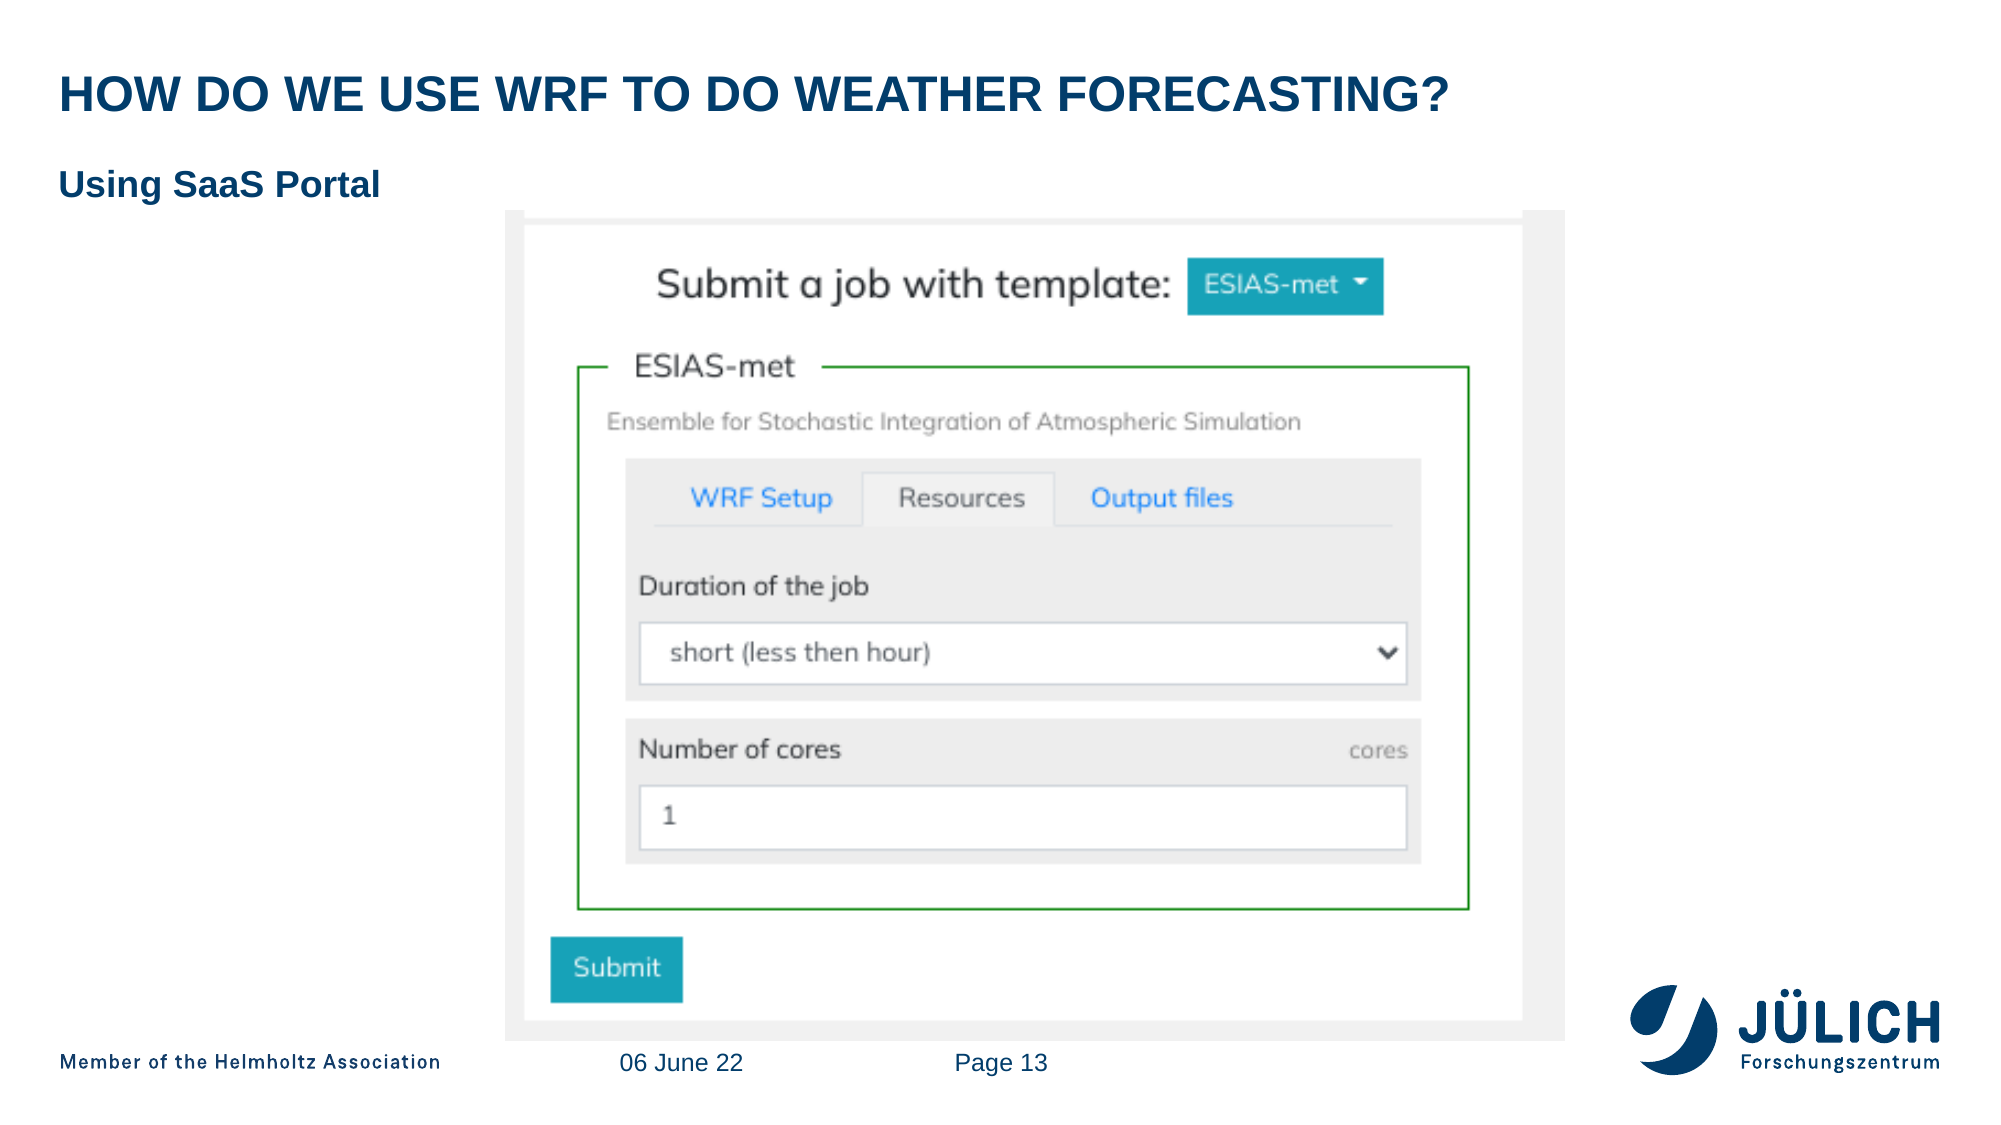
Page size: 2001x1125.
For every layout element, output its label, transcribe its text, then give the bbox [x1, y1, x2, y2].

text_box Page <number> [954, 1046, 1073, 1084]
text_box 06 June 22 [619, 1046, 883, 1084]
title How do we use WRF to do weather forecasting? [59, 53, 1938, 238]
list Using SaaS Portal [58, 154, 1937, 238]
picture [505, 210, 1565, 1041]
